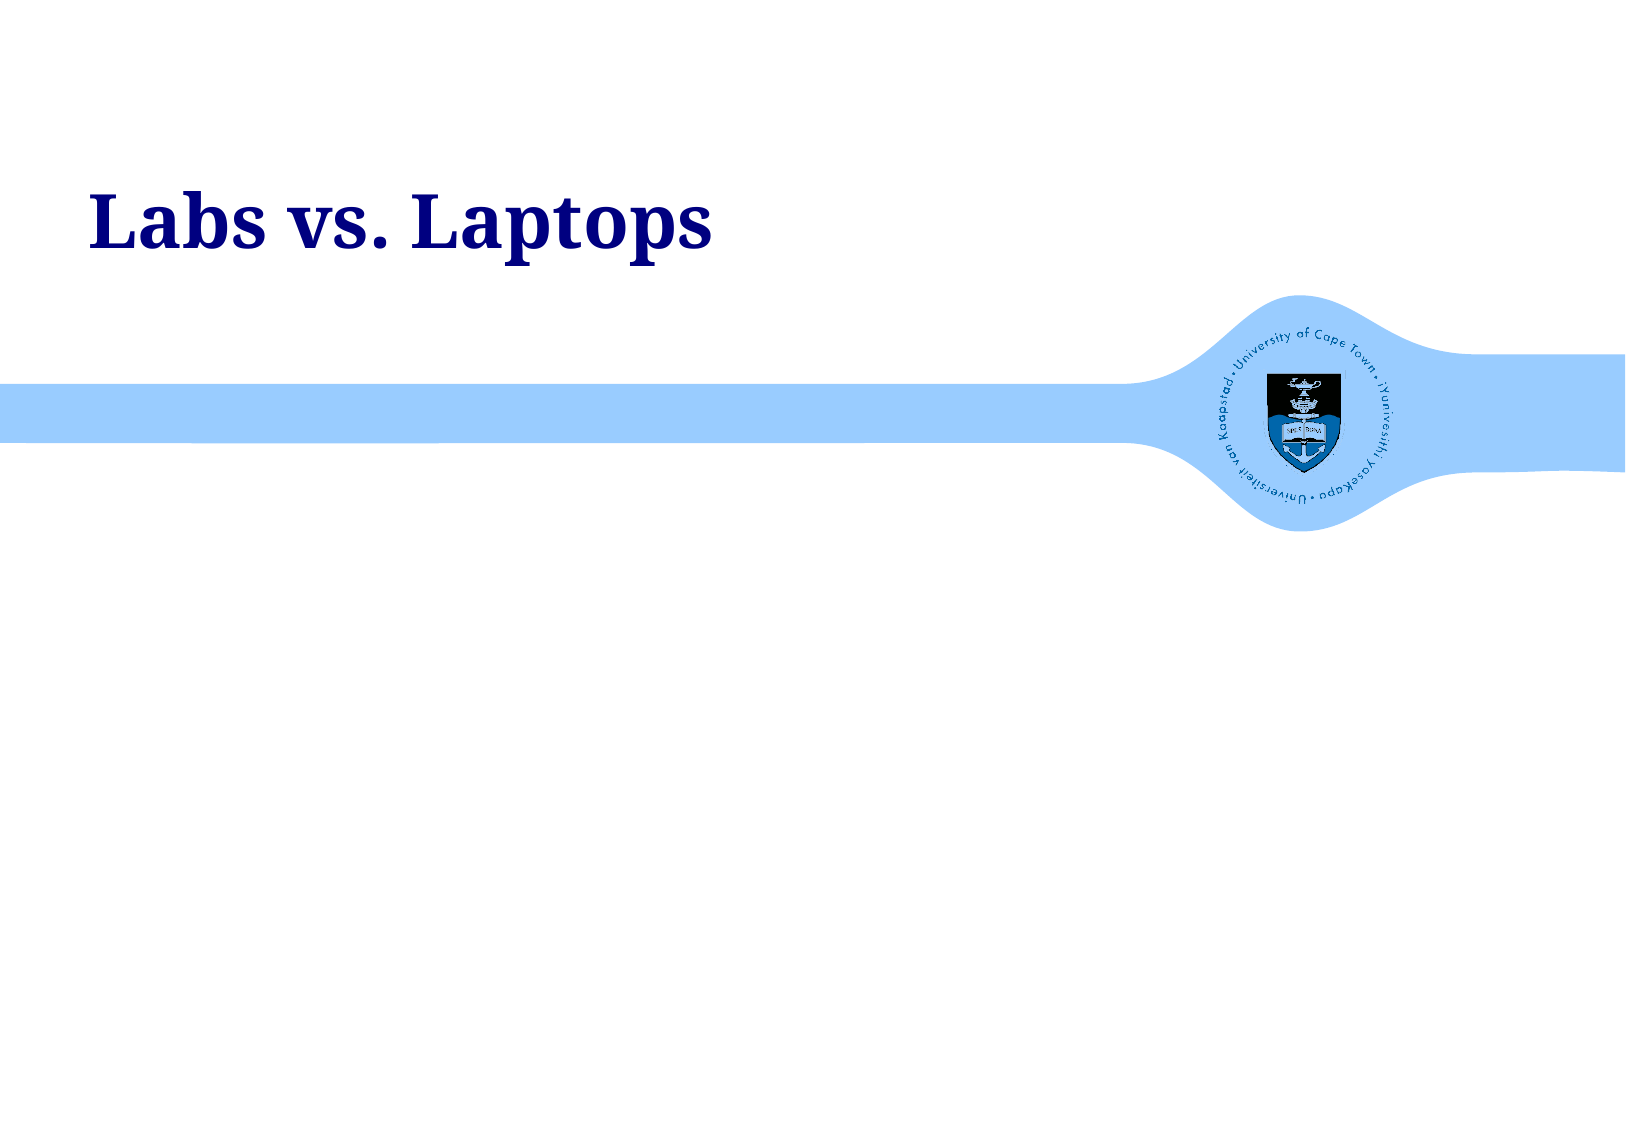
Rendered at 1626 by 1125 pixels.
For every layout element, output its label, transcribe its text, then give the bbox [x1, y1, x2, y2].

title Labs vs. Laptops [88, 88, 1133, 352]
picture [1178, 305, 1416, 527]
